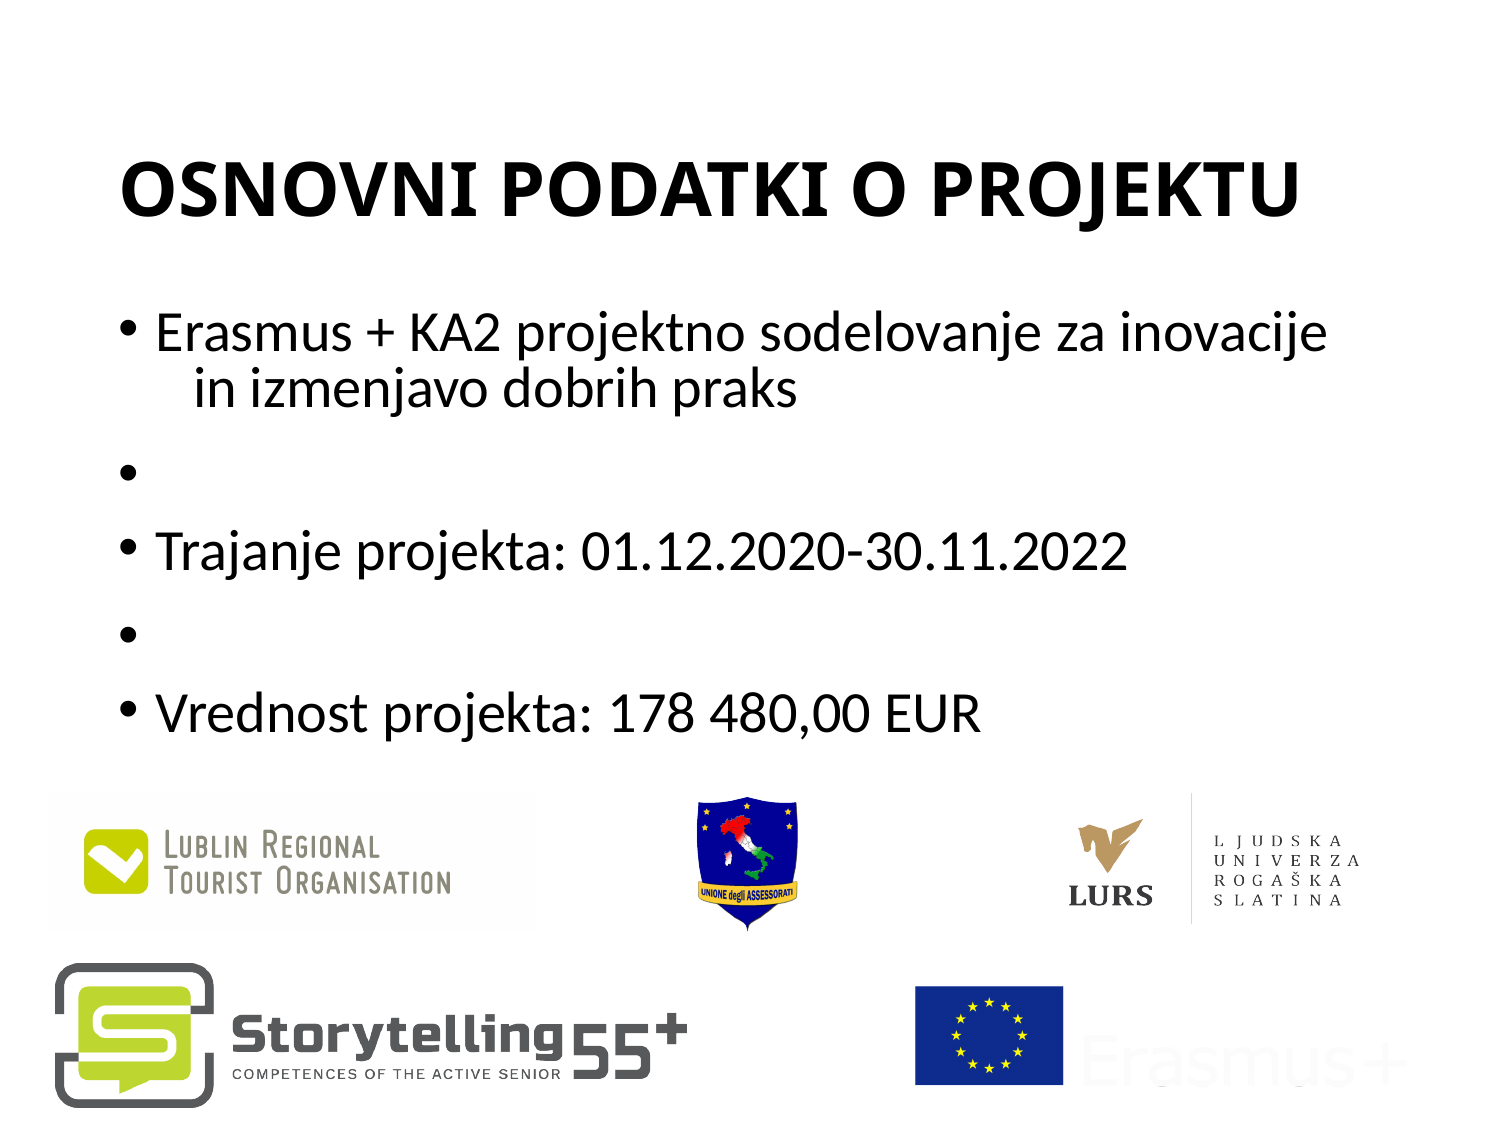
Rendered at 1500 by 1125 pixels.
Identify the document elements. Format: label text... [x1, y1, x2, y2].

picture [48, 793, 537, 930]
picture [886, 957, 1435, 1114]
picture [677, 790, 823, 937]
picture [55, 963, 687, 1108]
text_box [0, 777, 1500, 947]
title OSNOVNI PODATKI O PROJEKTU [103, 107, 1397, 278]
picture [1069, 793, 1359, 924]
list Erasmus + KA2 projektno sodelovanje za inovacije in izmenjavo dobrih praks Trajanje projekta: 01.12.2020-30.11.2022 Vrednost projekta: 178 480,00 EUR [103, 299, 1397, 771]
